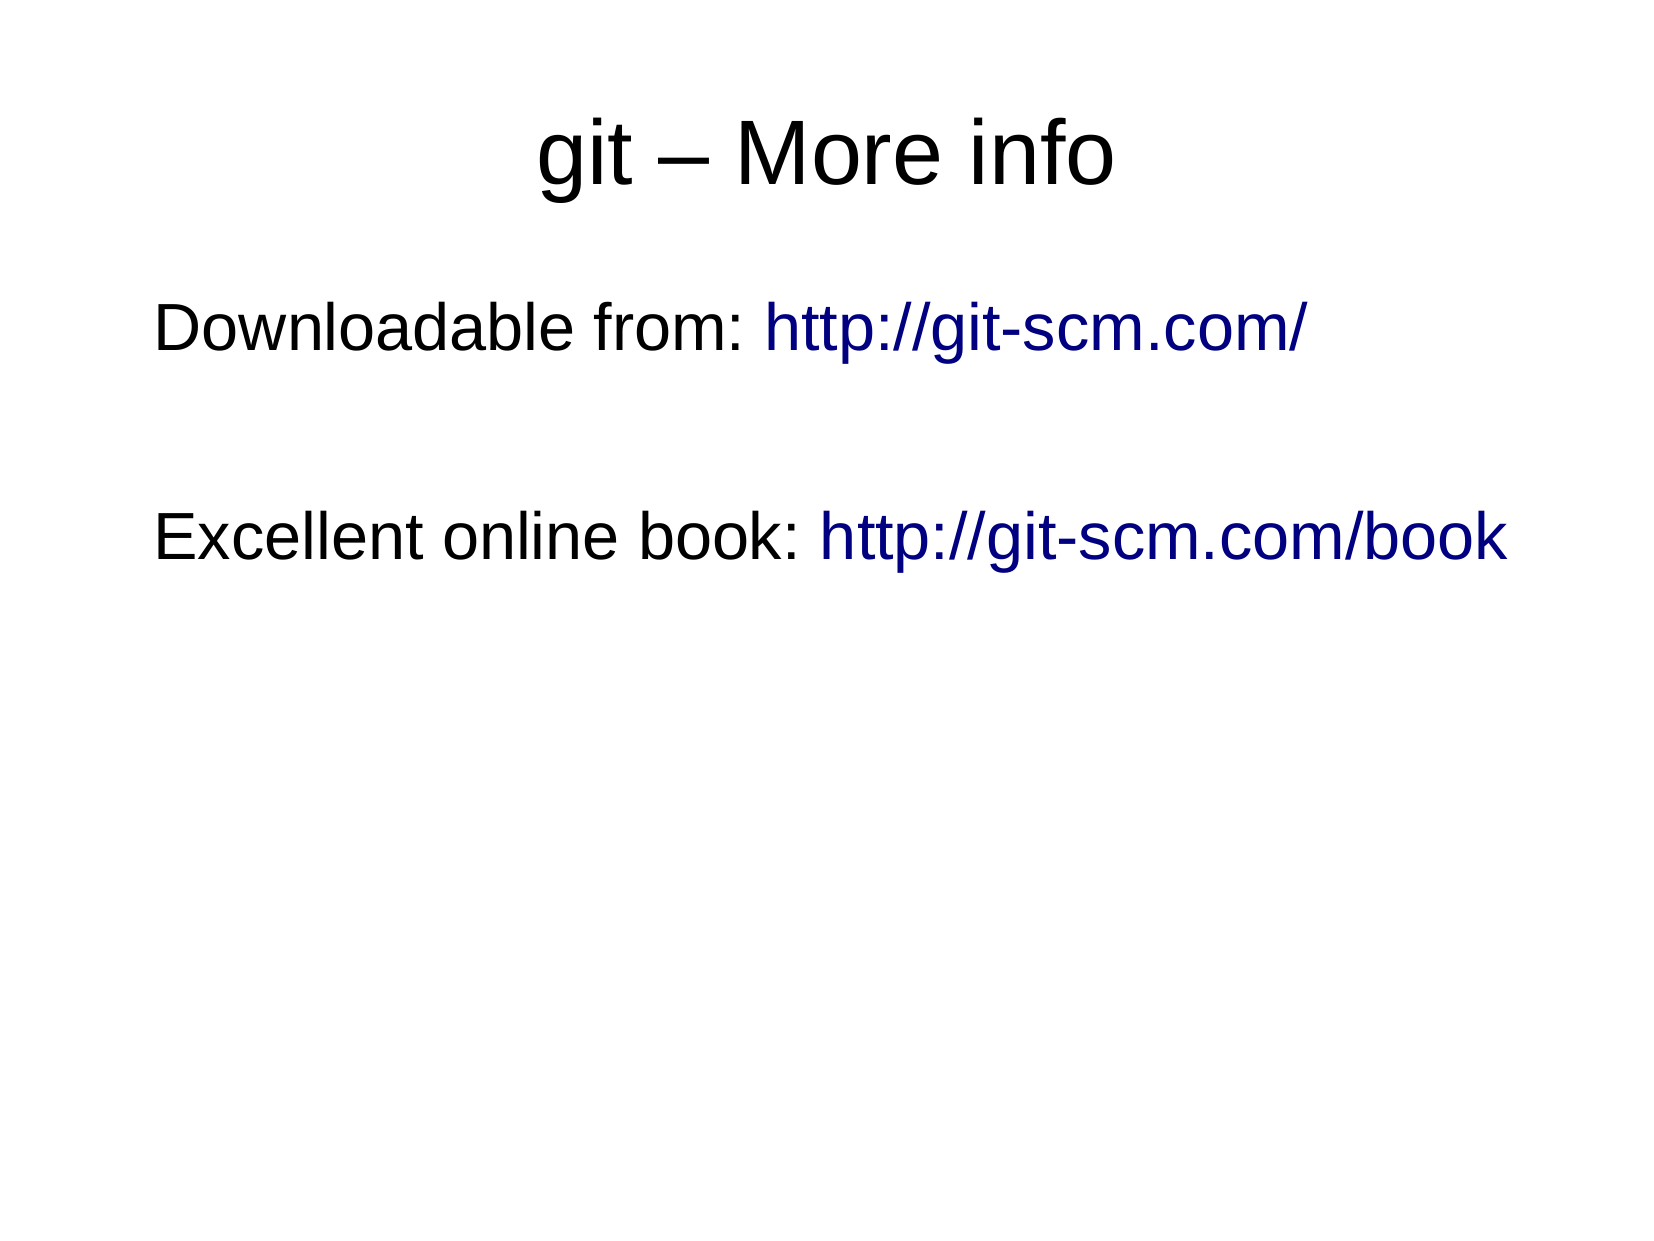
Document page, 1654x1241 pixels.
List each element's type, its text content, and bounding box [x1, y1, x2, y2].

list Downloadable from: http://git-scm.com/ Excellent online book: http://git-scm.com/book [82, 290, 1538, 1010]
title git – More info [82, 49, 1571, 257]
